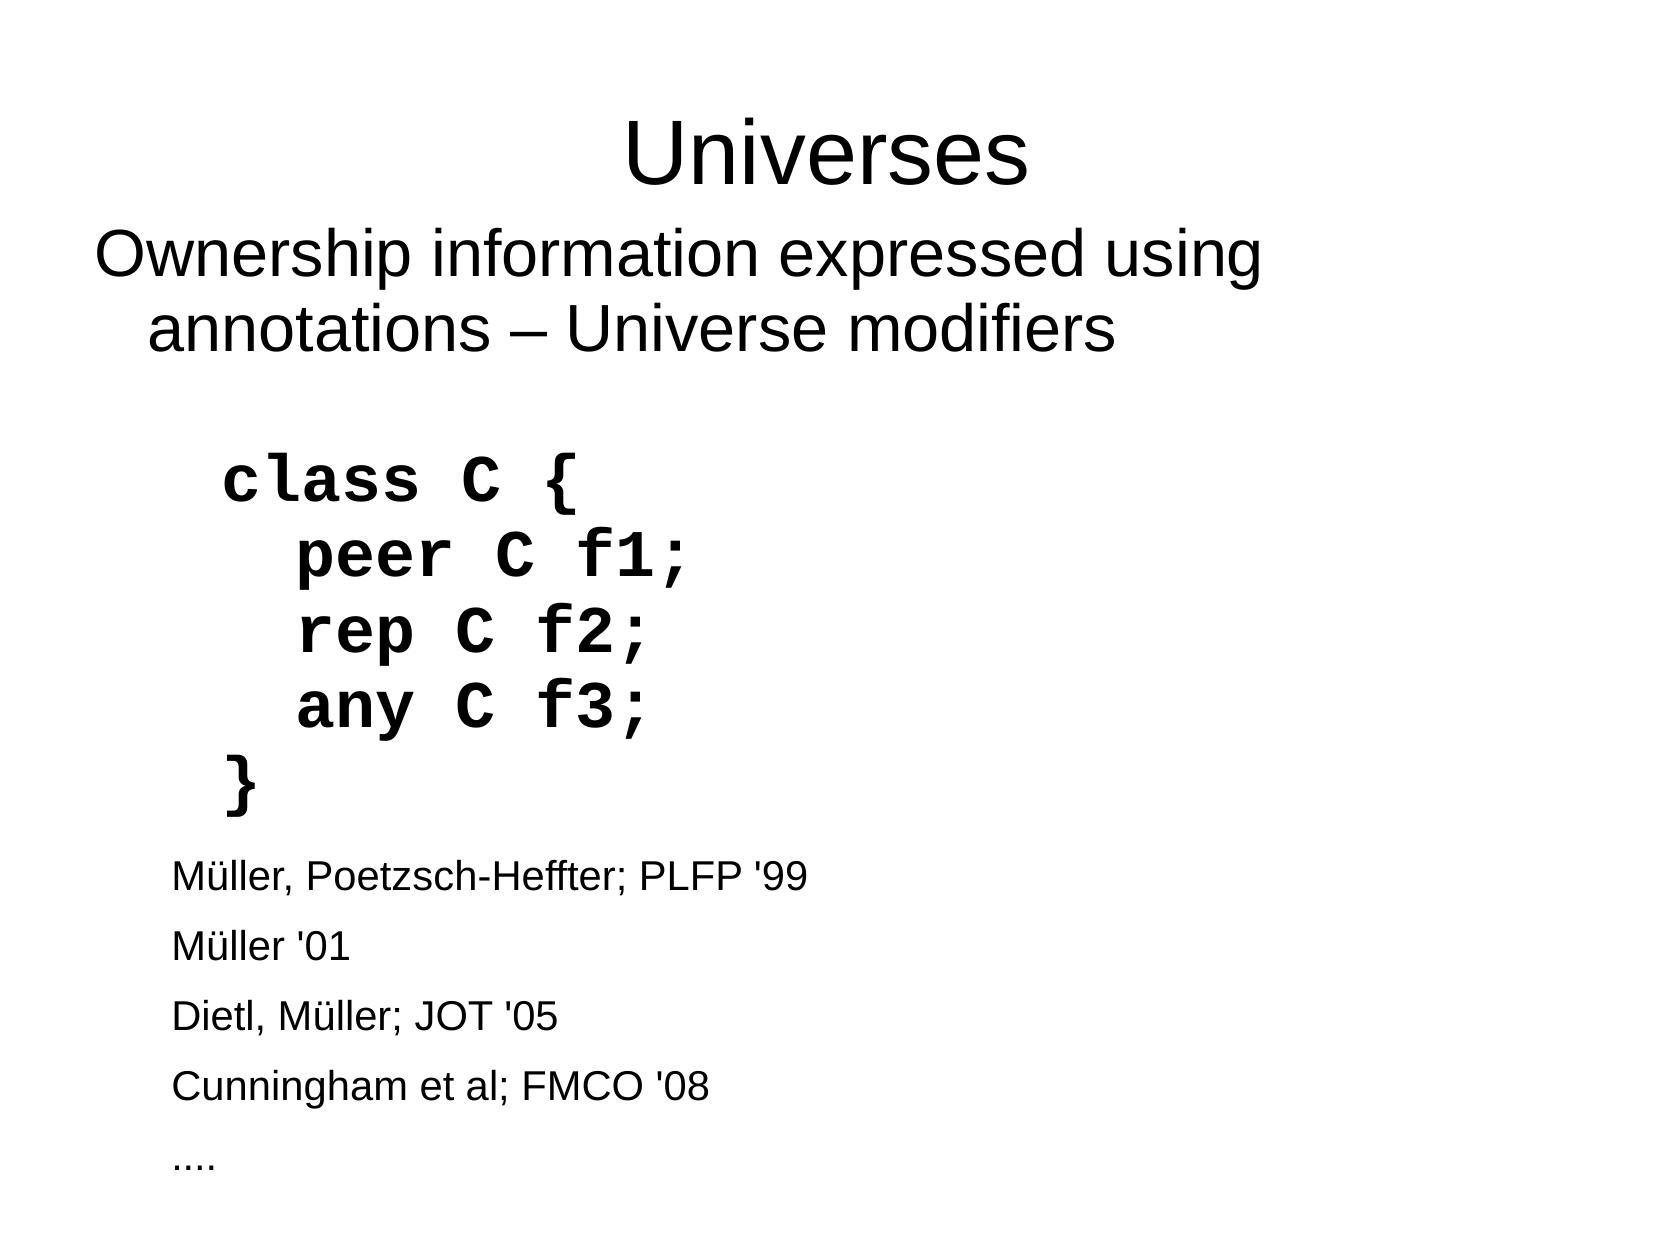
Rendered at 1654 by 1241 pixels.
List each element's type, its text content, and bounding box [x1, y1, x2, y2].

list Ownership information expressed using annotations – Universe modifiers class C { peer C f1; rep C f2; any C f3; } Müller, Poetzsch-Heffter; PLFP '99 Müller '01 Dietl, Müller; JOT '05 Cunningham et al; FMCO '08 .... [76, 216, 1565, 1182]
title Universes [82, 56, 1571, 250]
